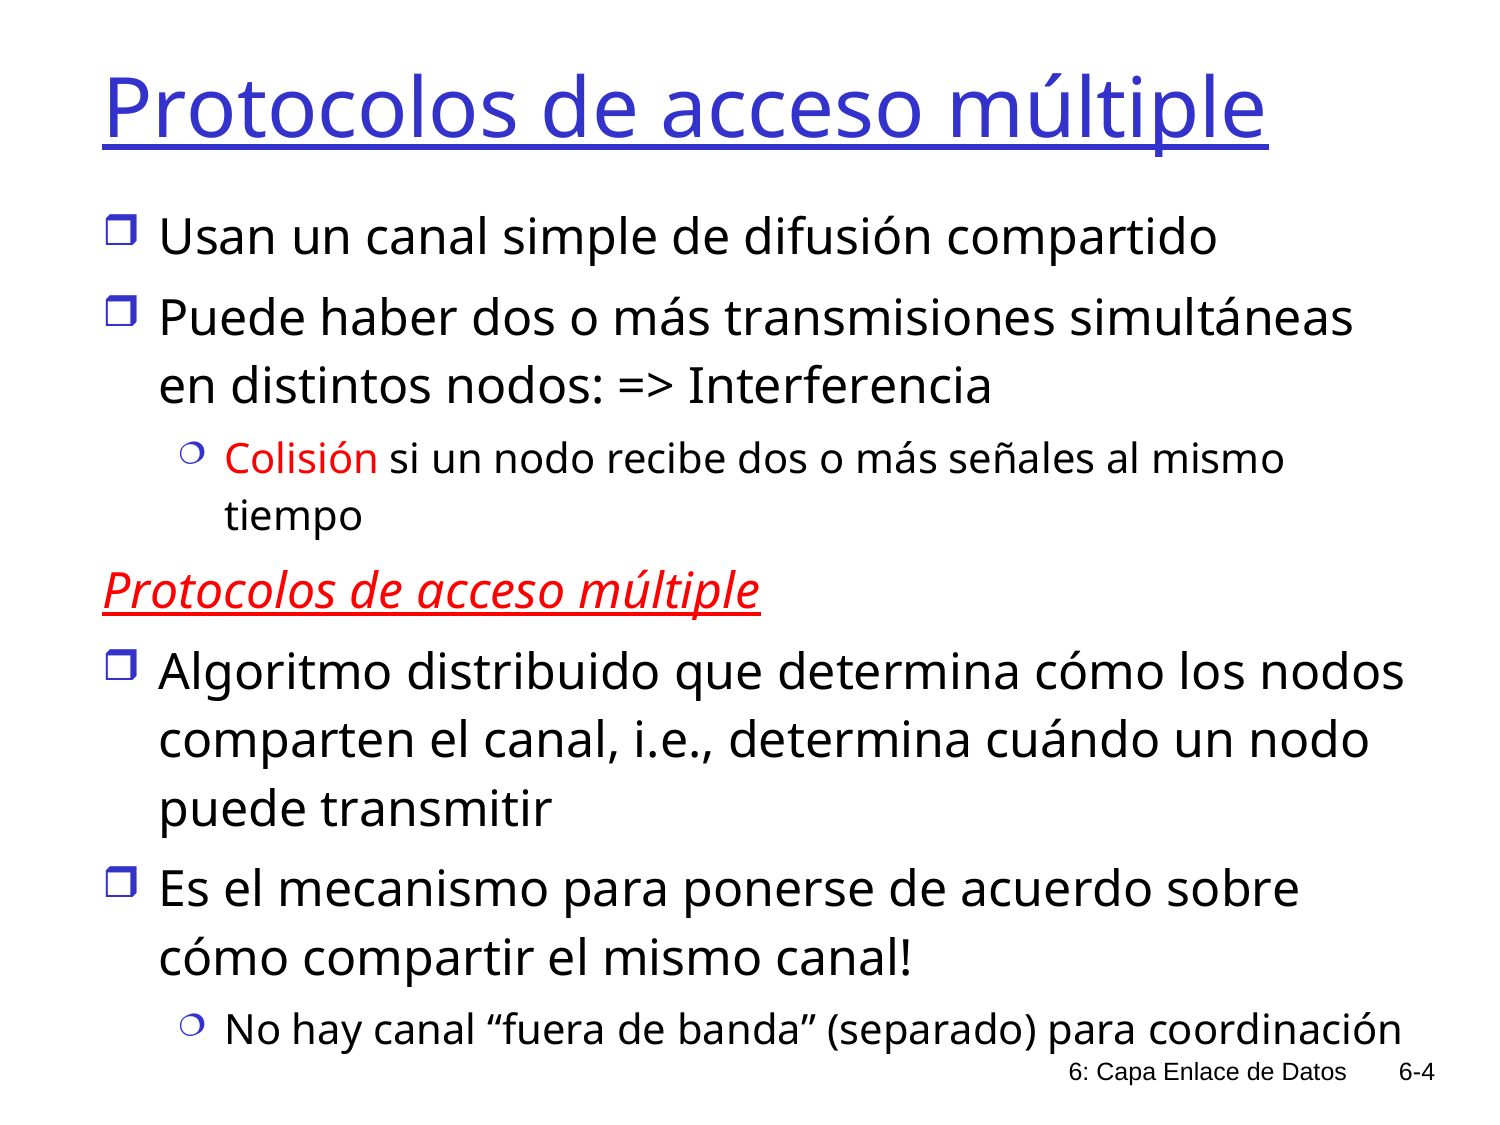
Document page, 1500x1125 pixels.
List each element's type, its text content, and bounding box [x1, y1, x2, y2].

title Protocolos de acceso múltiple [87, 23, 1426, 188]
list Usan un canal simple de difusión compartido Puede haber dos o más transmisiones simultáneas en distintos nodos: => Interferencia Colisión si un nodo recibe dos o más señales al mismo tiempo Protocolos de acceso múltiple Algoritmo distribuido que determina cómo los nodos comparten el canal, i.e., determina cuándo un nodo puede transmitir Es el mecanismo para ponerse de acuerdo sobre cómo compartir el mismo canal! No hay canal “fuera de banda” (separado) para coordinación [87, 193, 1426, 1029]
